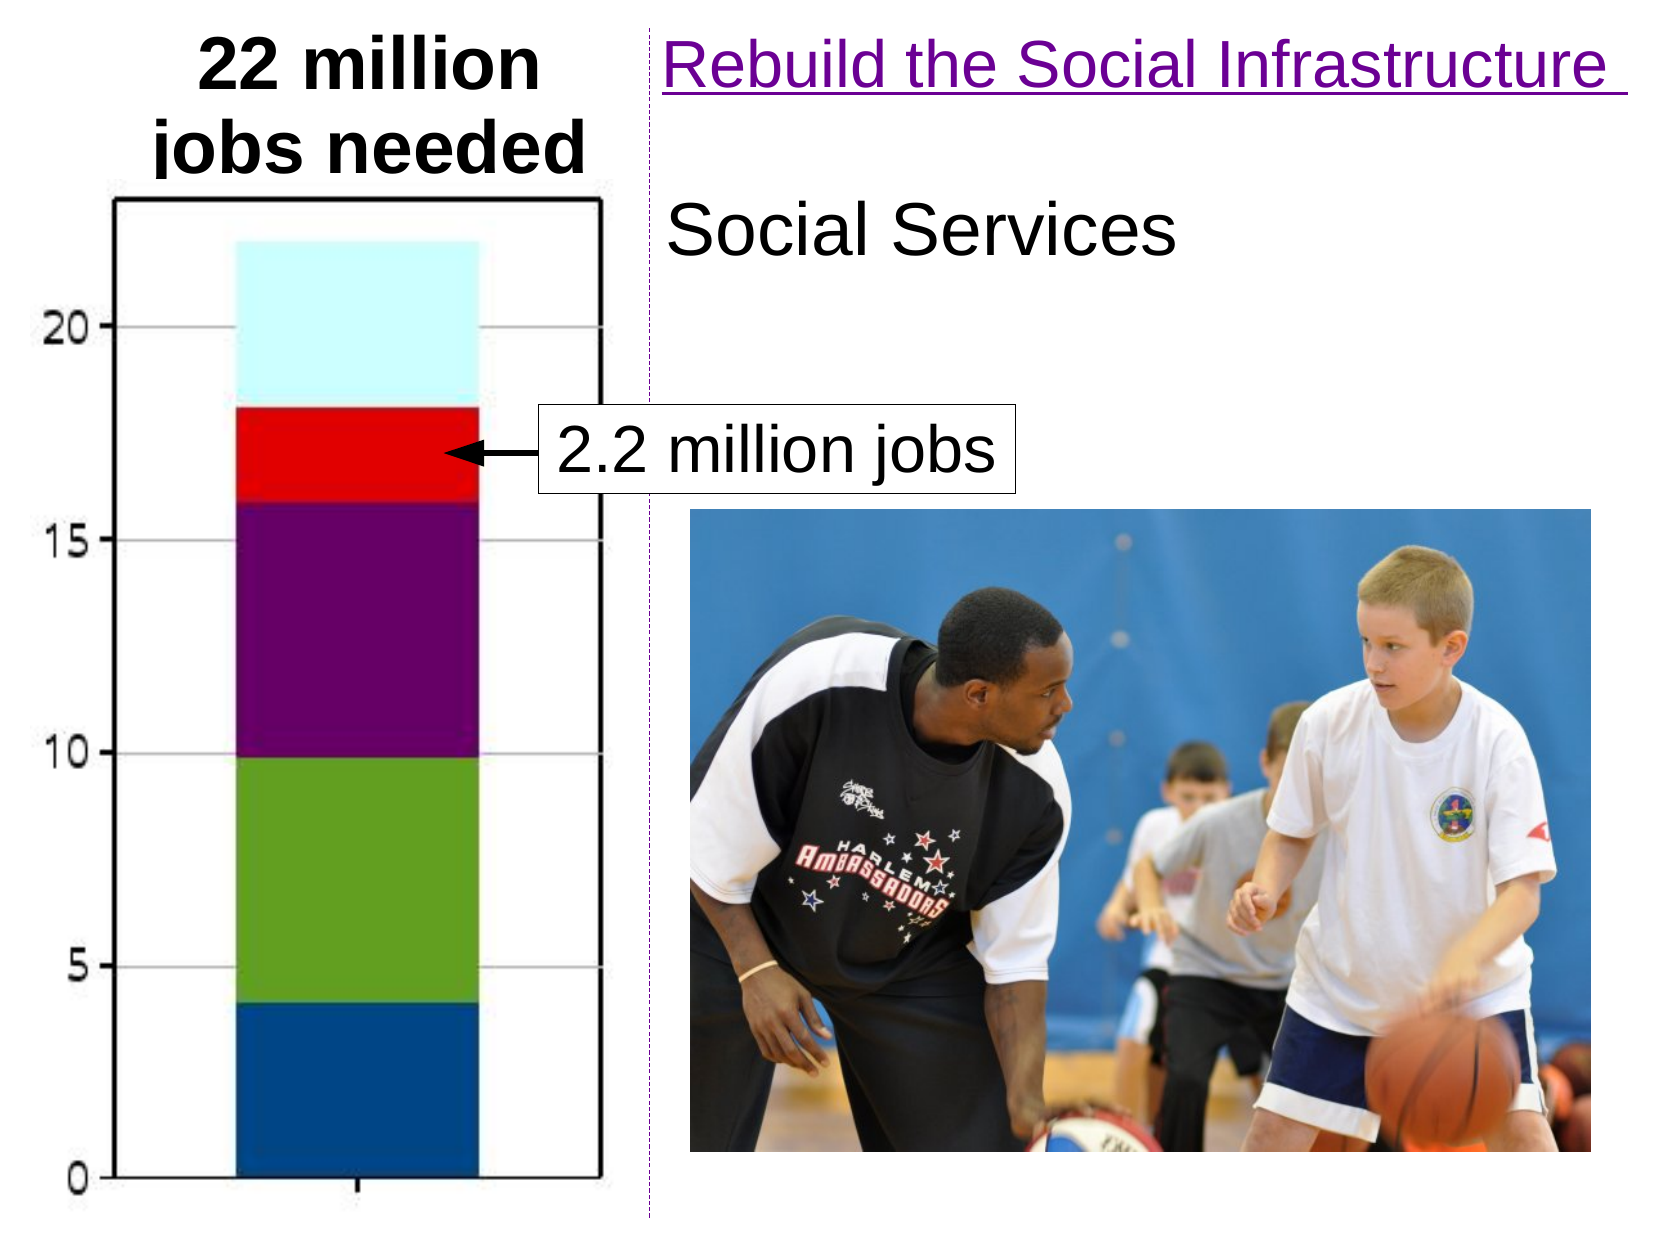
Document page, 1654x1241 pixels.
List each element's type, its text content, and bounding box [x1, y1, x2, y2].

text_box 2.2 million jobs [538, 404, 1016, 494]
text_box Social Services [651, 180, 1560, 279]
picture [30, 179, 616, 1231]
text_box 22 million jobs needed [126, 13, 614, 179]
picture [690, 509, 1591, 1152]
text_box Rebuild the Social Infrastructure [634, 19, 1643, 110]
